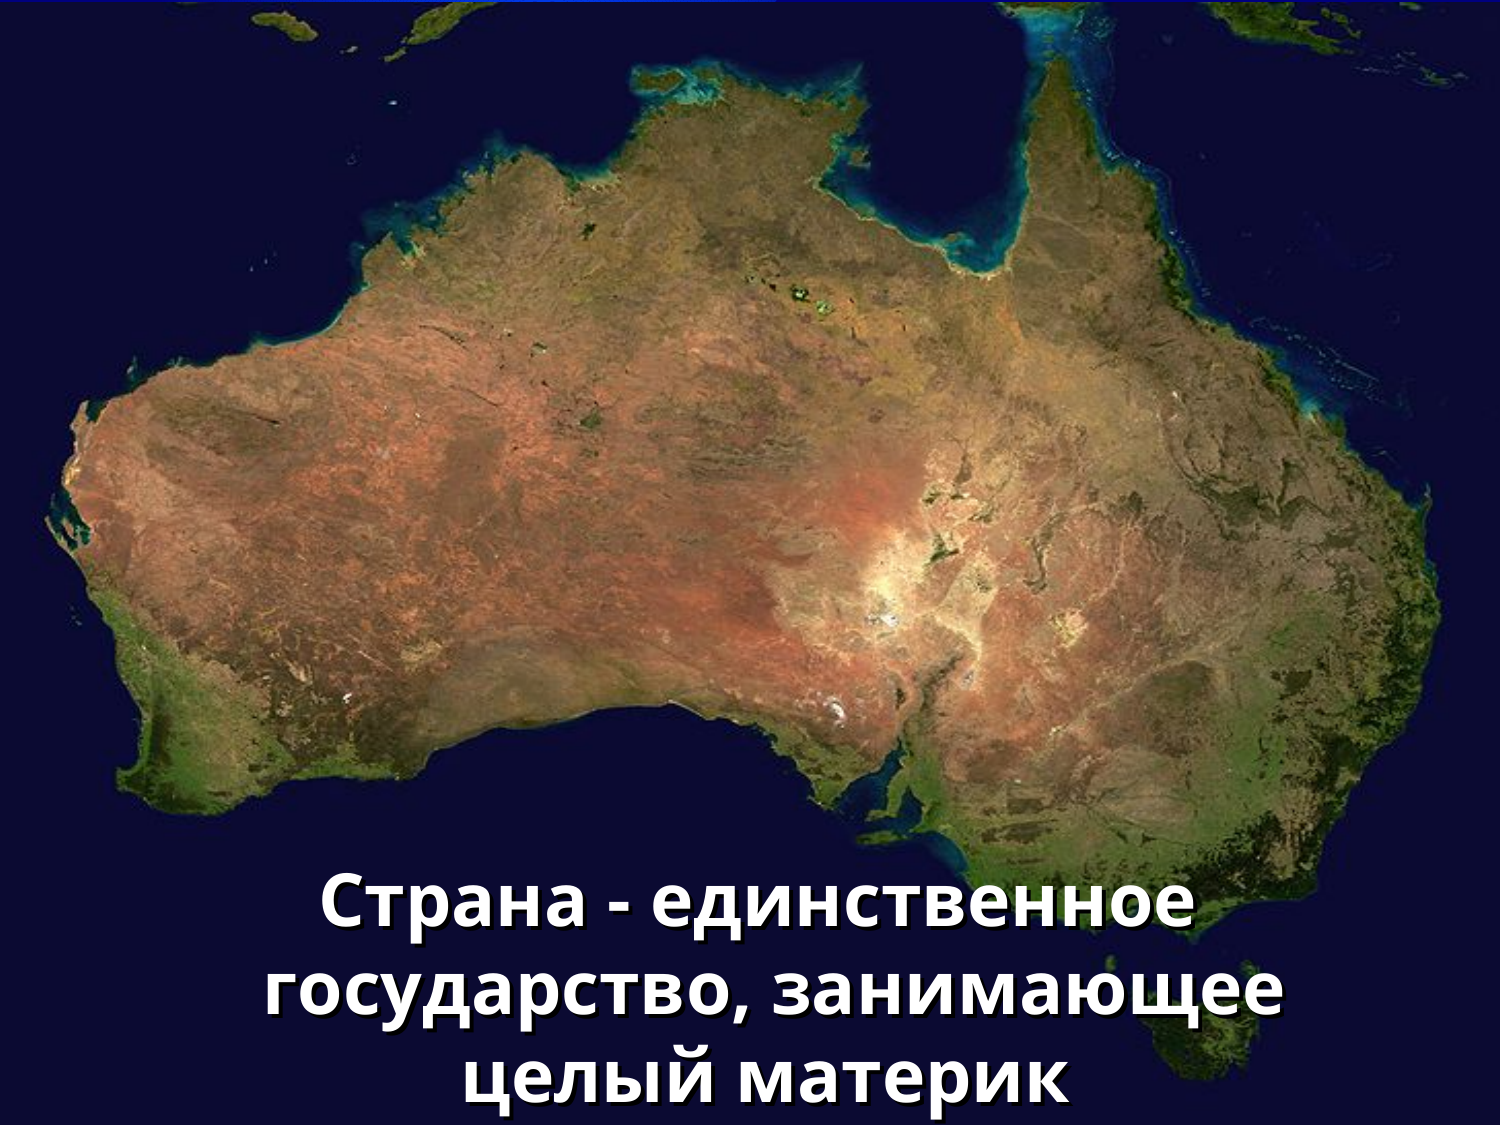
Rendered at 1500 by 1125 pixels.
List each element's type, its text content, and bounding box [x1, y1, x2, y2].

picture [0, 2, 1500, 1125]
list Страна - единственное государство, занимающее целый материк [75, 846, 1426, 1125]
